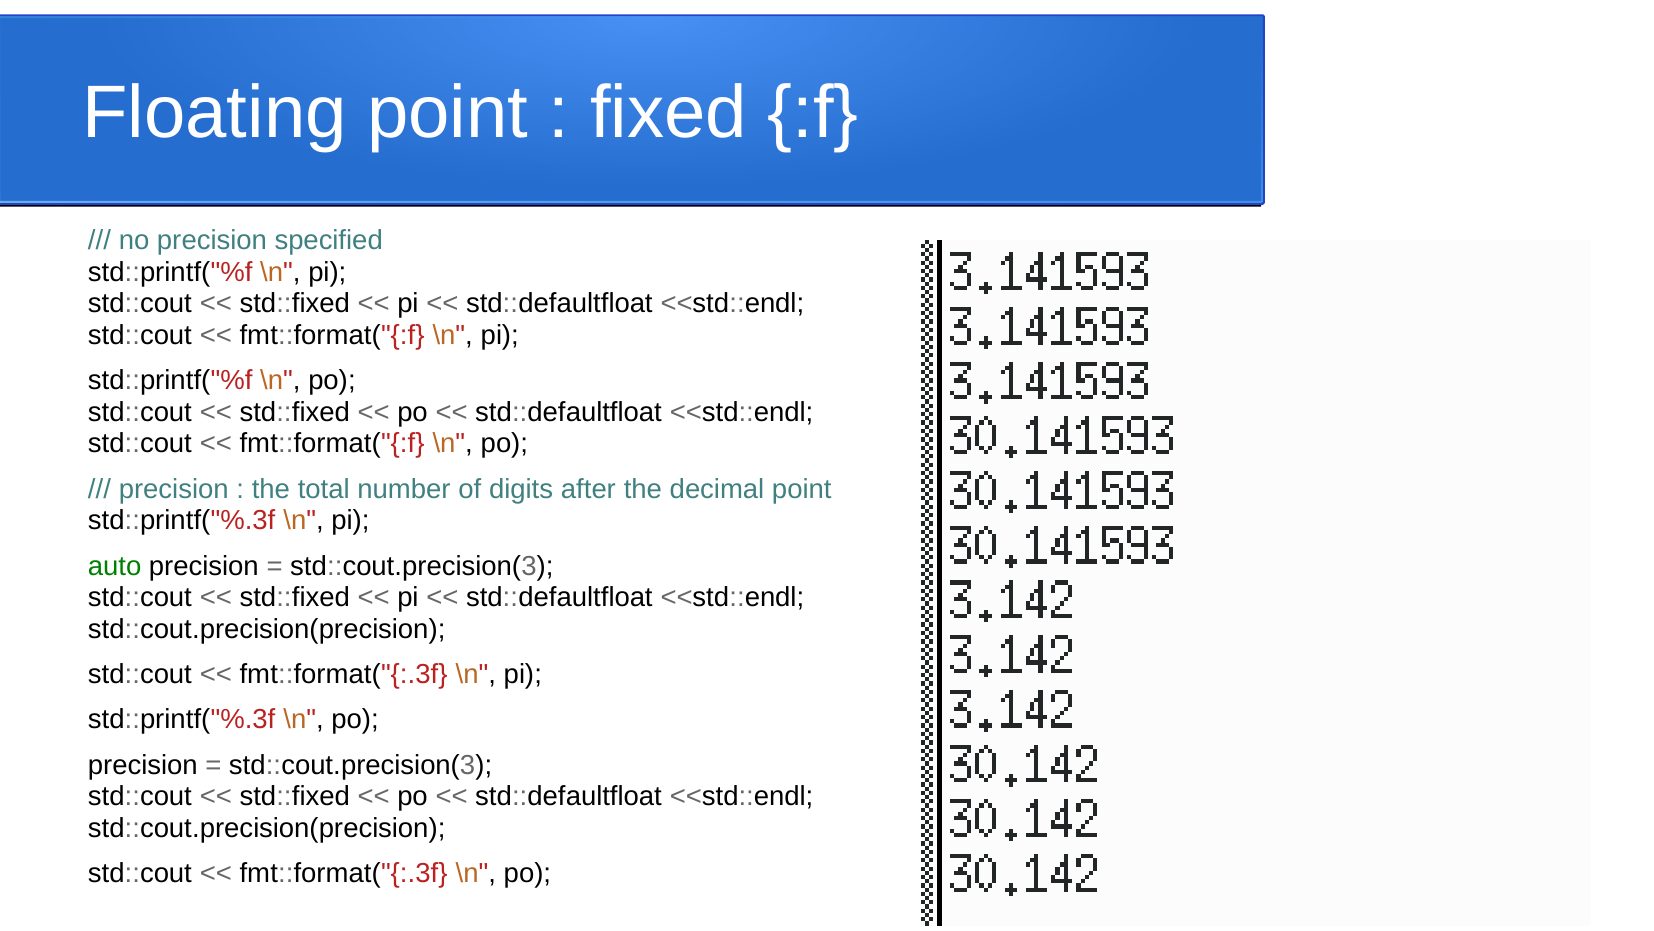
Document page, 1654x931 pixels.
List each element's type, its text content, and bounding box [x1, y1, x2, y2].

list /// no precision specified std::printf("%f \n", pi); std::cout << std::fixed << pi << std::defaultfloat <<std::endl; std::cout << fmt::format("{:f} \n", pi); std::printf("%f \n", po); std::cout << std::fixed << po << std::defaultfloat <<std::endl; std::cout << fmt::format("{:f} \n", po); /// precision : the total number of digits after the decimal point std::printf("%.3f \n", pi); auto precision = std::cout.precision(3); std::cout << std::fixed << pi << std::defaultfloat <<std::endl; std::cout.precision(precision); std::cout << fmt::format("{:.3f} \n", pi); std::printf("%.3f \n", po); precision = std::cout.precision(3); std::cout << std::fixed << po << std::defaultfloat <<std::endl; std::cout.precision(precision); std::cout << fmt::format("{:.3f} \n", po); [56, 225, 1636, 916]
title Floating point : fixed {:f} [82, 29, 1235, 196]
picture [921, 240, 1591, 926]
